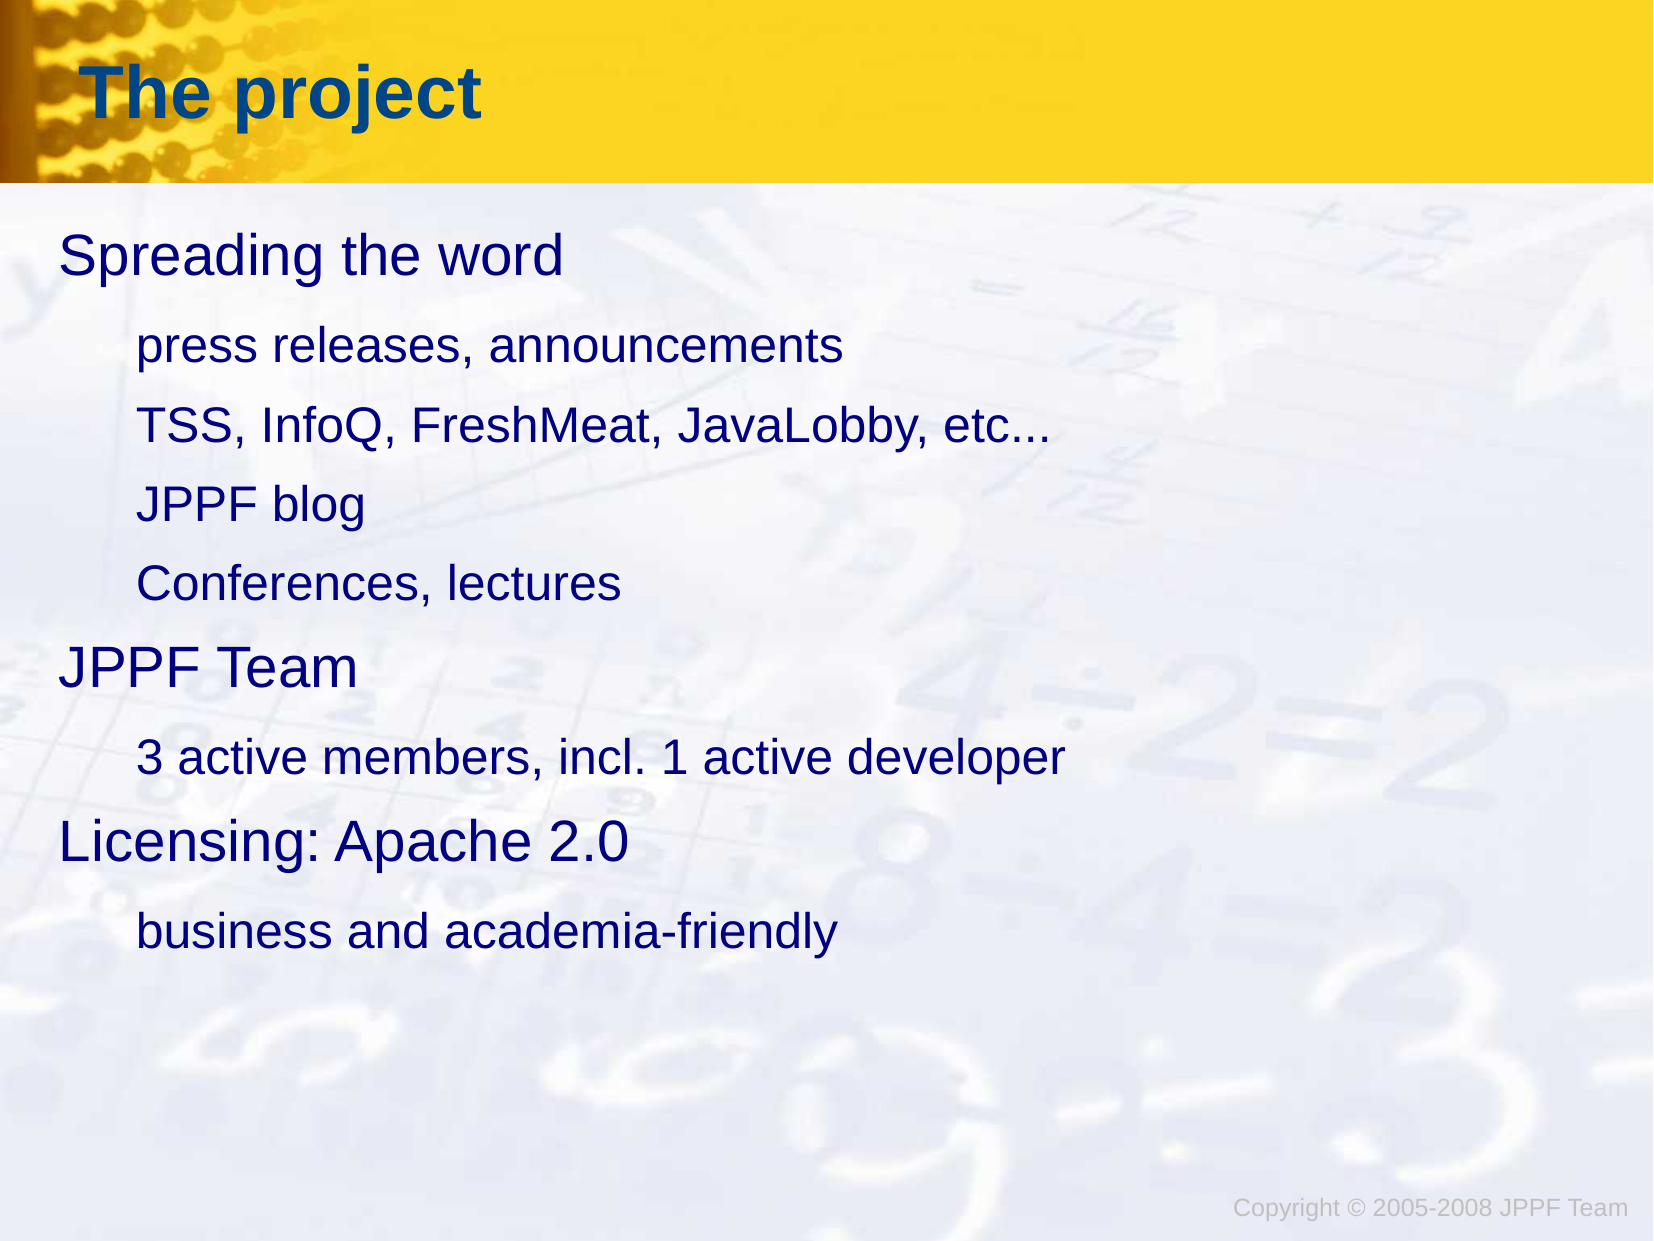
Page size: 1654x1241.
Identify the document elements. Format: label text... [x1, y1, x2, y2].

list Spreading the word press releases, announcements TSS, InfoQ, FreshMeat, JavaLobby, etc... JPPF blog Conferences, lectures JPPF Team 3 active members, incl. 1 active developer Licensing: Apache 2.0 business and academia-friendly [41, 222, 1529, 1218]
picture [0, 0, 1654, 1241]
title The project [78, 25, 1567, 161]
